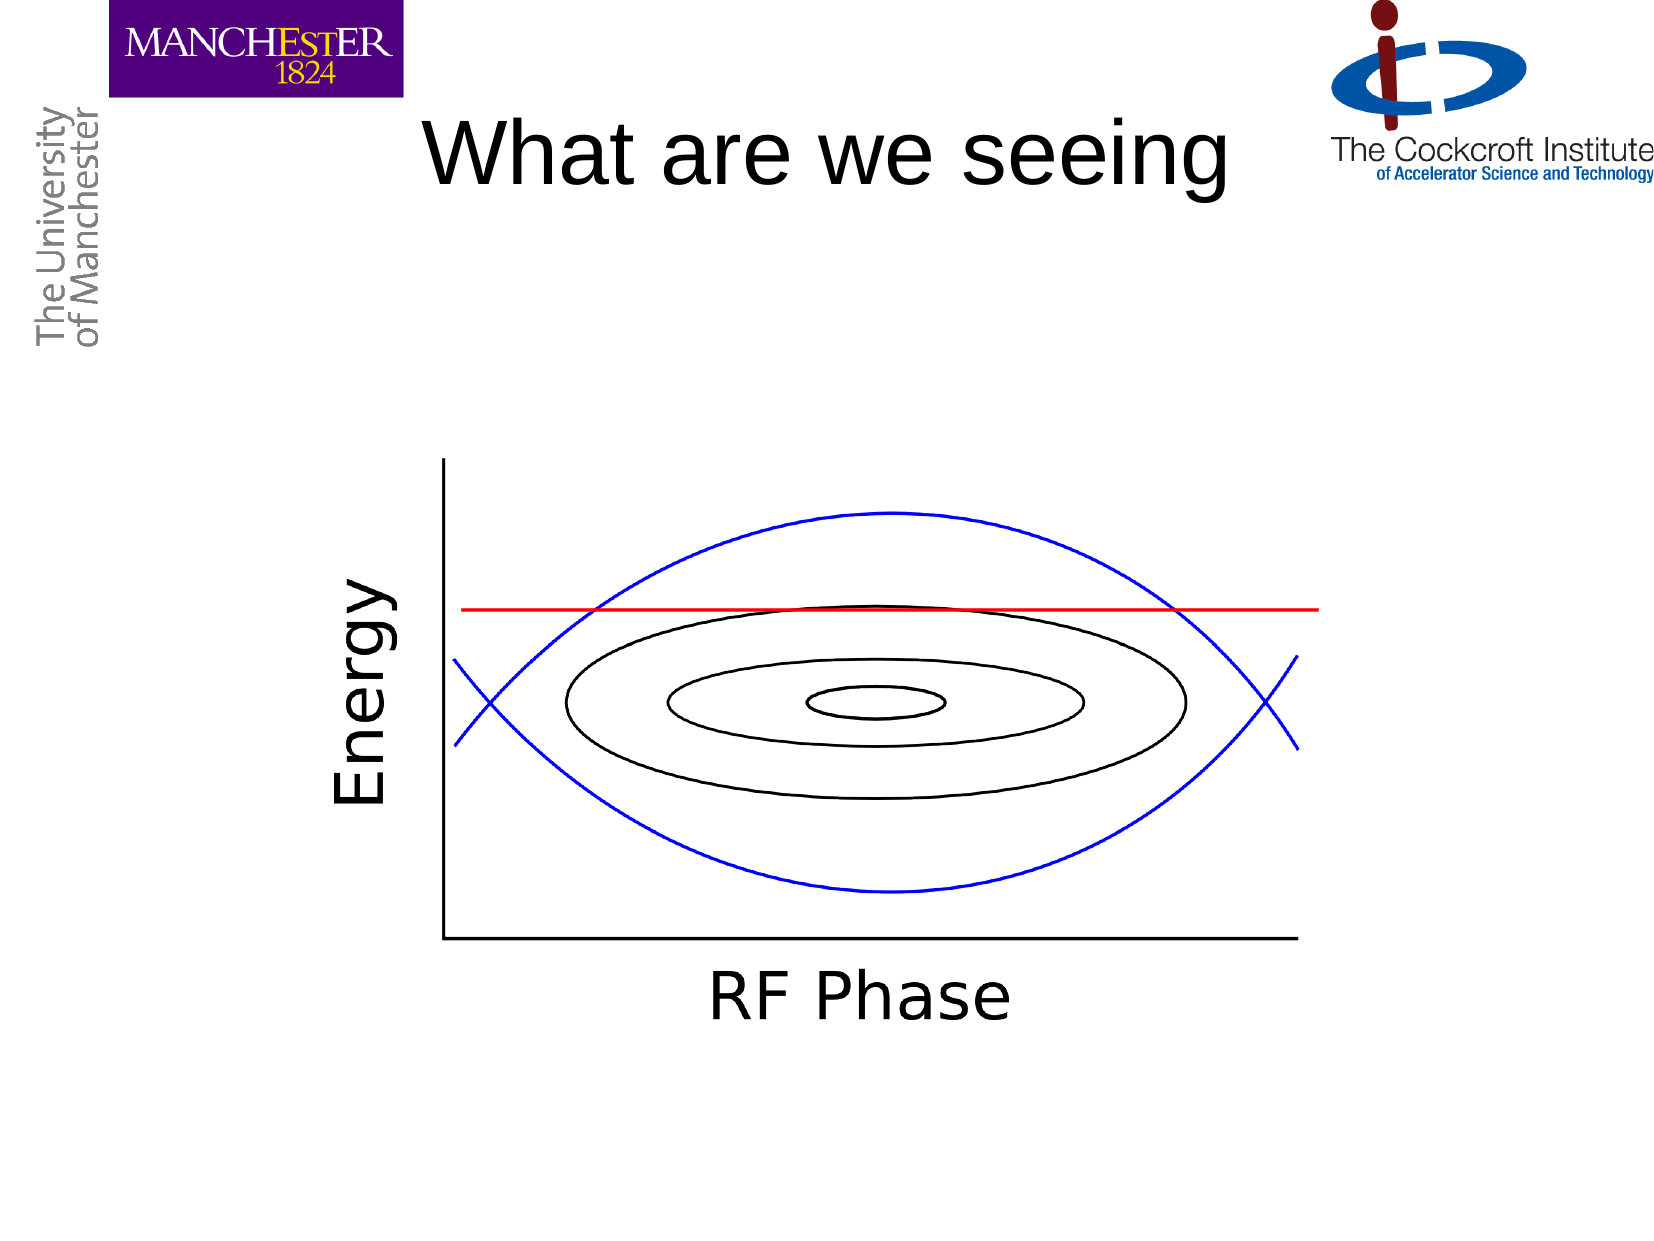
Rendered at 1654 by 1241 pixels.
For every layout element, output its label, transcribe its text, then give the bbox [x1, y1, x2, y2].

picture [0, 0, 404, 347]
picture [1331, 0, 1654, 183]
picture [334, 456, 1320, 1020]
title What are we seeing [82, 49, 1571, 257]
